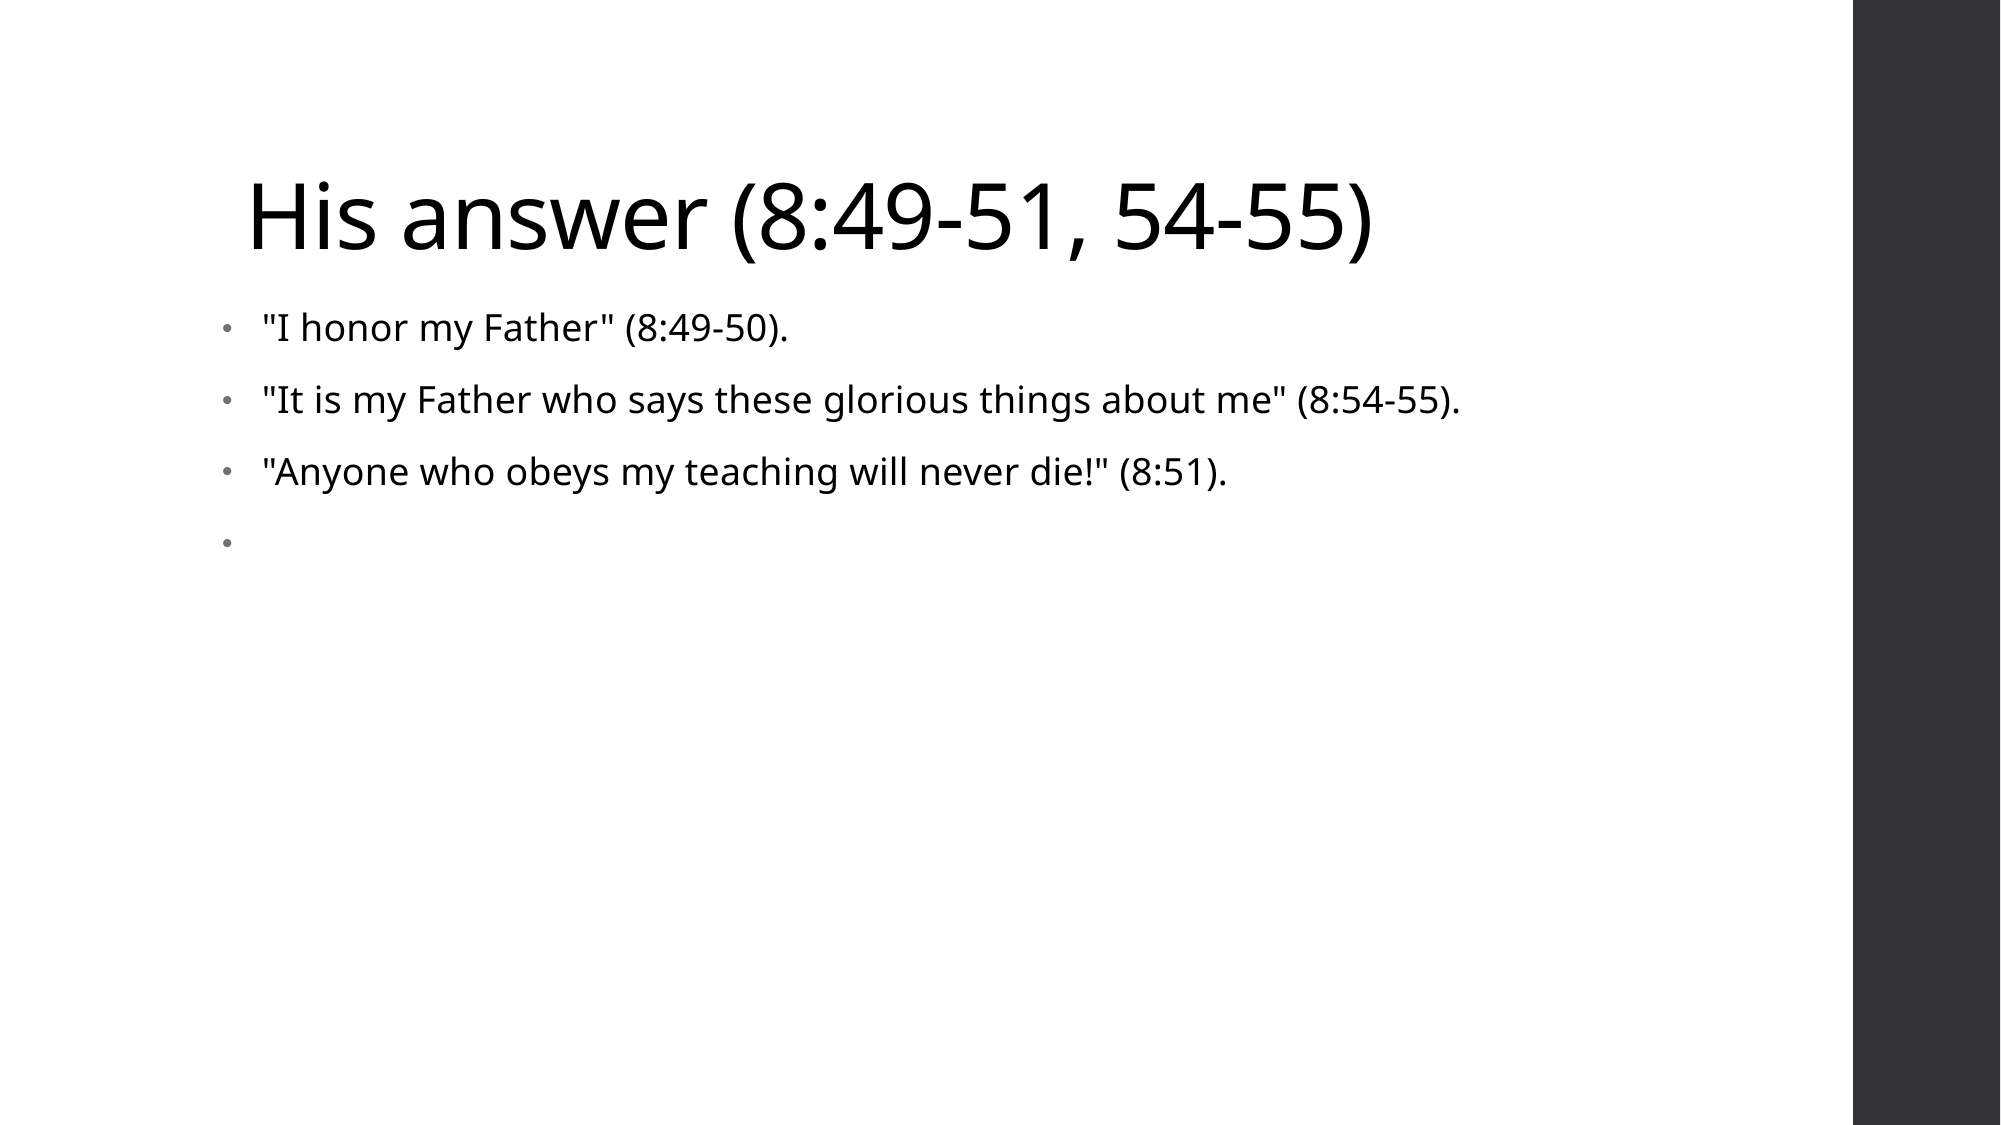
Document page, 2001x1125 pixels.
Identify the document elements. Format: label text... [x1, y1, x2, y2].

title His answer (8:49-51, 54-55) [206, 60, 1797, 278]
list "I honor my Father" (8:49-50). "It is my Father who says these glorious things about me" (8:54-55). "Anyone who obeys my teaching will never die!" (8:51). [206, 299, 1617, 1014]
